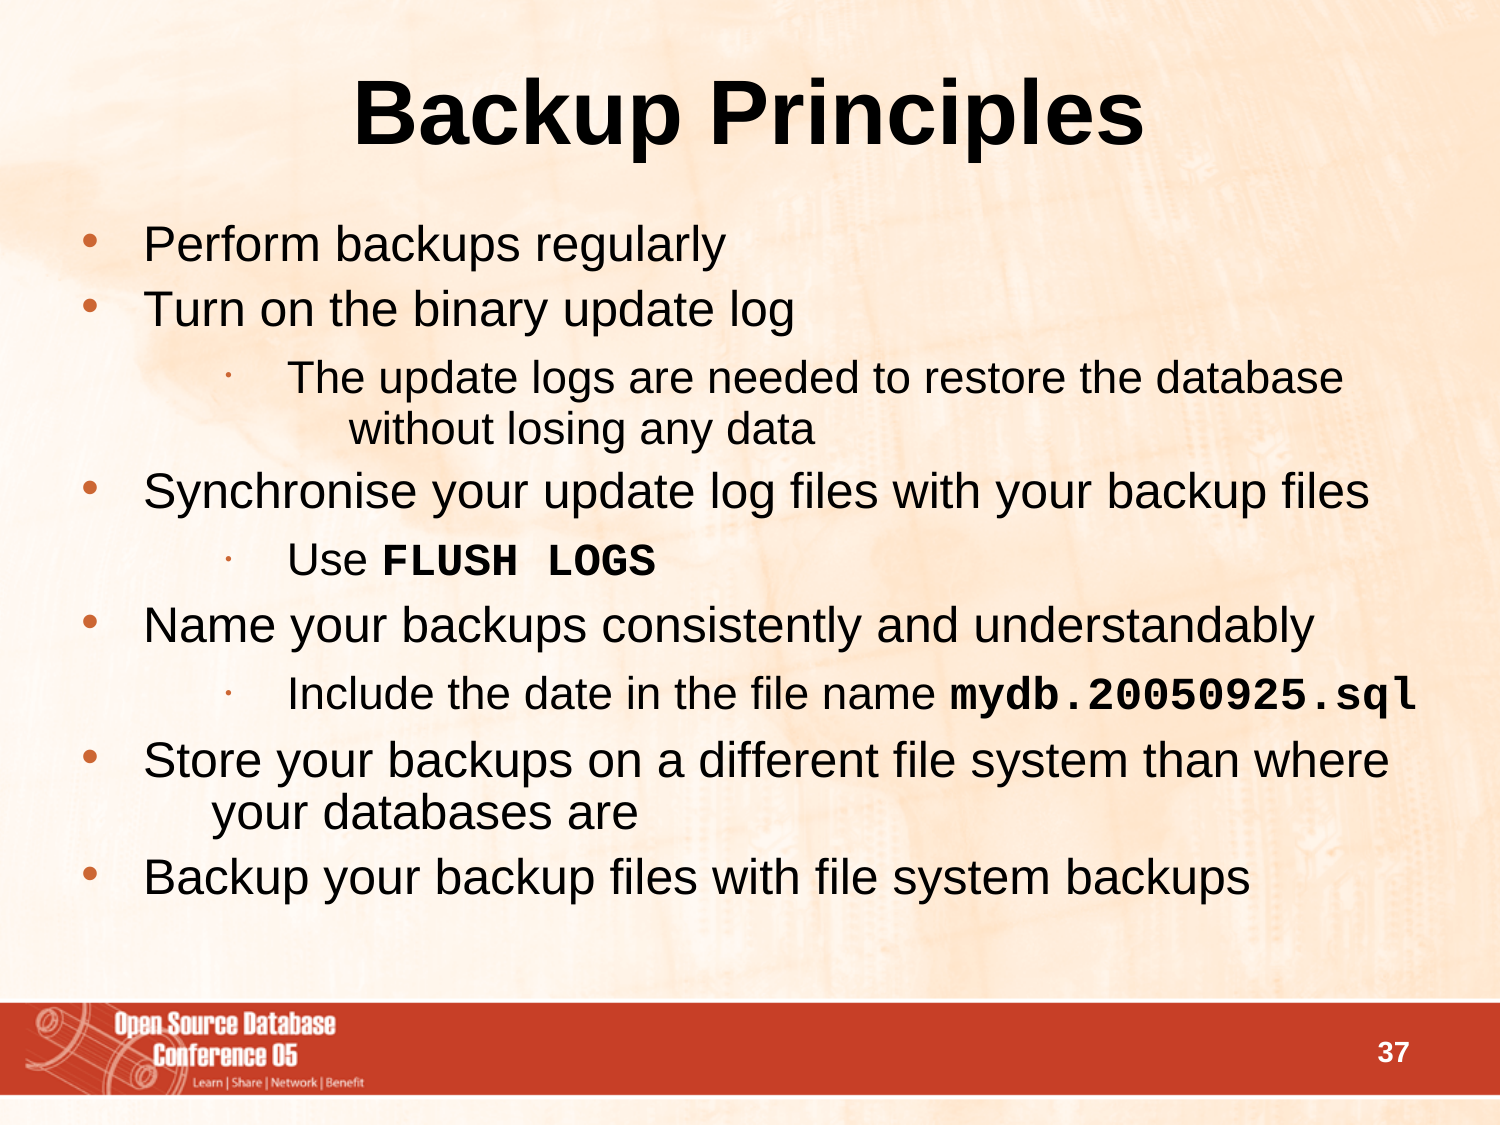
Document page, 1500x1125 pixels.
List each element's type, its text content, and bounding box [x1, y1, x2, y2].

title Backup Principles [75, 18, 1426, 207]
list Perform backups regularly Turn on the binary update log The update logs are needed to restore the database without losing any data Synchronise your update log files with your backup files Use FLUSH LOGS Name your backups consistently and understandably Include the date in the file name mydb.20050925.sql Store your backups on a different file system than where your databases are Backup your backup files with file system backups [75, 220, 1426, 977]
picture [0, 0, 1500, 1125]
